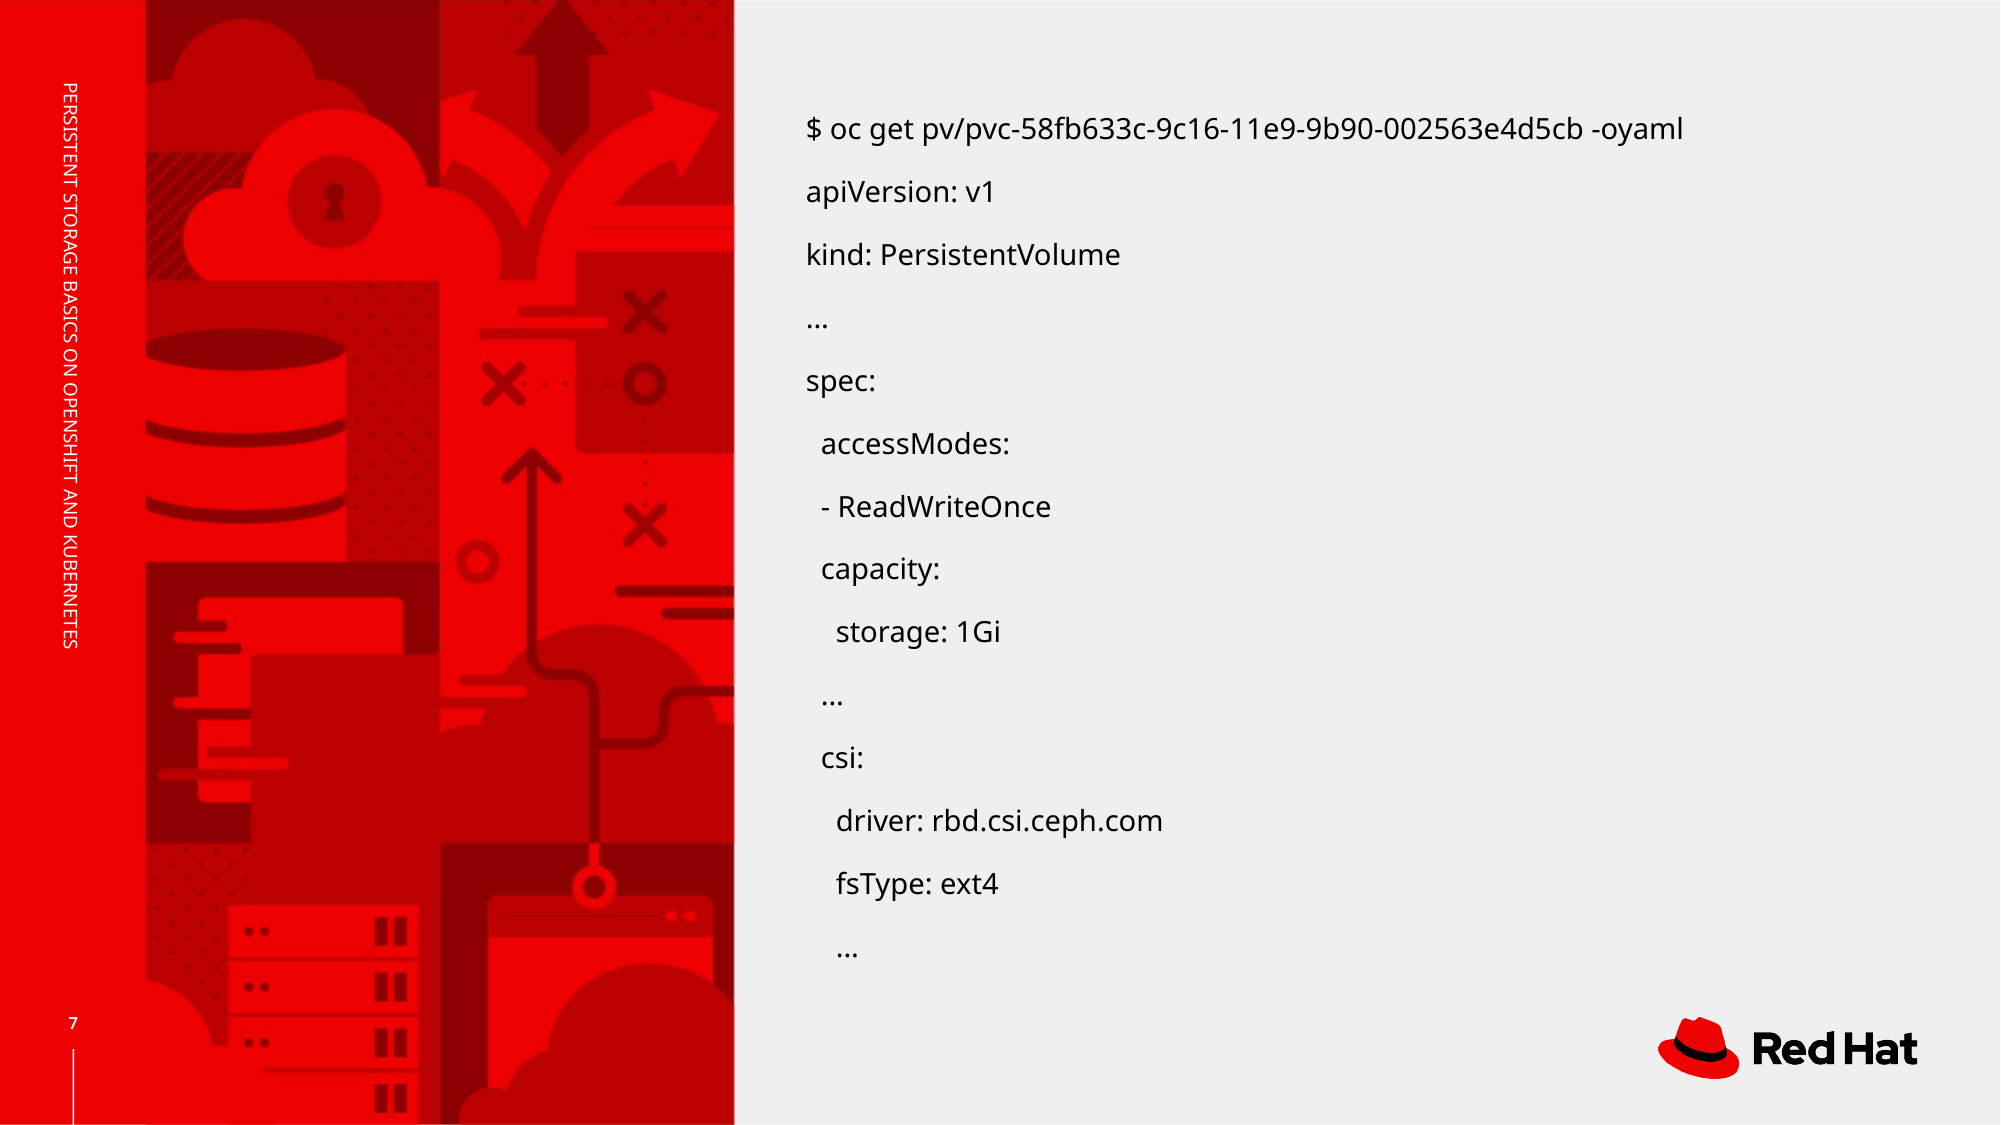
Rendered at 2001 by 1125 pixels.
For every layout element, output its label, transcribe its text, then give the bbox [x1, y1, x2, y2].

text_box PERSISTENT STORAGE BASICS ON OPENSHIFT AND KUBERNETES [0, 0, 144, 845]
text_box $ oc get pv/pvc-58fb633c-9c16-11e9-9b90-002563e4d5cb -oyaml apiVersion: v1 kind: PersistentVolume ... spec: accessModes: - ReadWriteOnce capacity: storage: 1Gi ... csi: driver: rbd.csi.ceph.com fsType: ext4 ... [805, 82, 1886, 985]
picture [0, 0, 2001, 1125]
